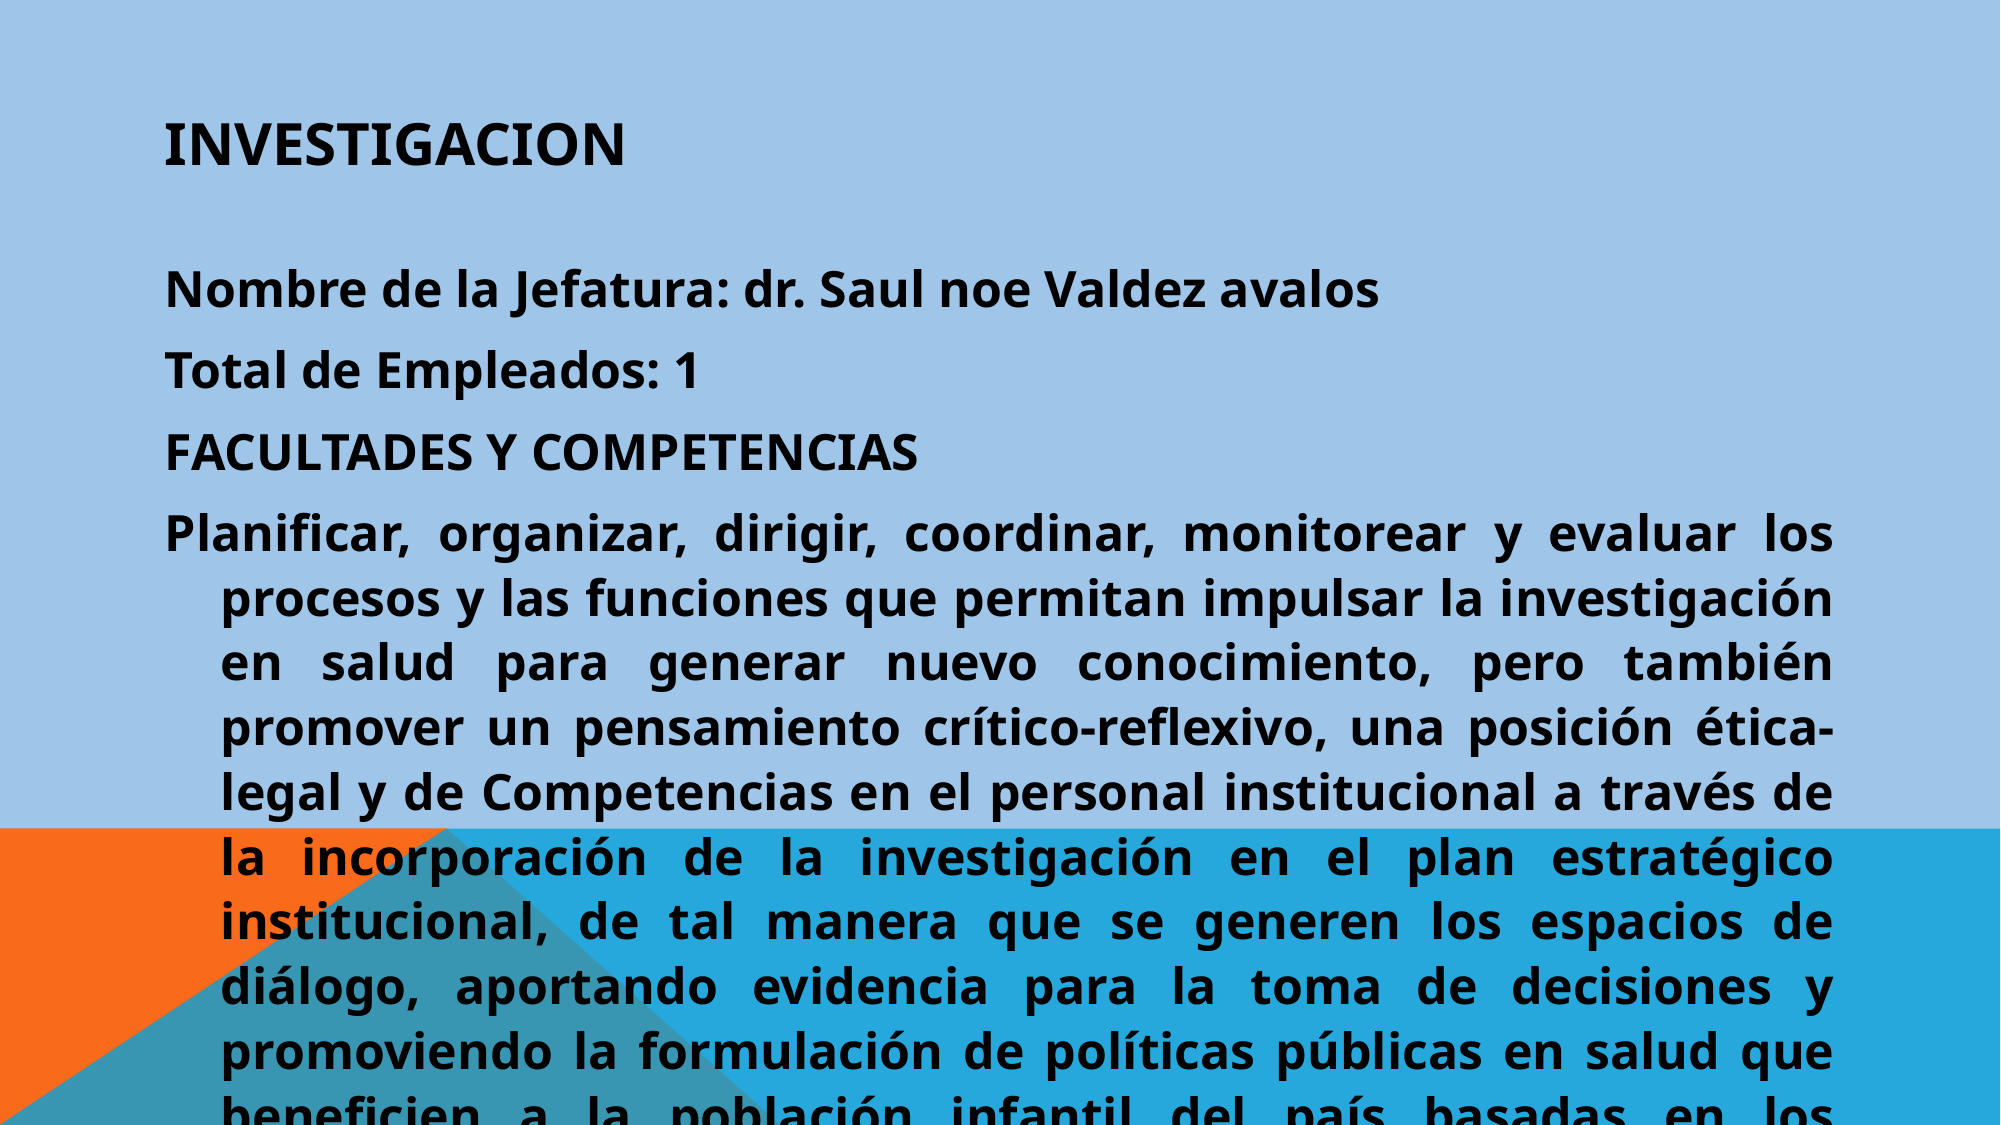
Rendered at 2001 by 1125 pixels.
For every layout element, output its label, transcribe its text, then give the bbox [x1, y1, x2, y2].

text_box INVESTIGACION [149, 99, 1850, 244]
text_box Nombre de la Jefatura: dr. Saul noe Valdez avalos Total de Empleados: 1 FACULTADES Y COMPETENCIAS Planificar, organizar, dirigir, coordinar, monitorear y evaluar los procesos y las funciones que permitan impulsar la investigación en salud para generar nuevo conocimiento, pero también promover un pensamiento crítico-reflexivo, una posición ética-legal y de Competencias en el personal institucional a través de la incorporación de la investigación en el plan estratégico institucional, de tal manera que se generen los espacios de diálogo, aportando evidencia para la toma de decisiones y promoviendo la formulación de políticas públicas en salud que beneficien a la población infantil del país basadas en los resultados de las investigaciones. [149, 244, 1850, 1032]
